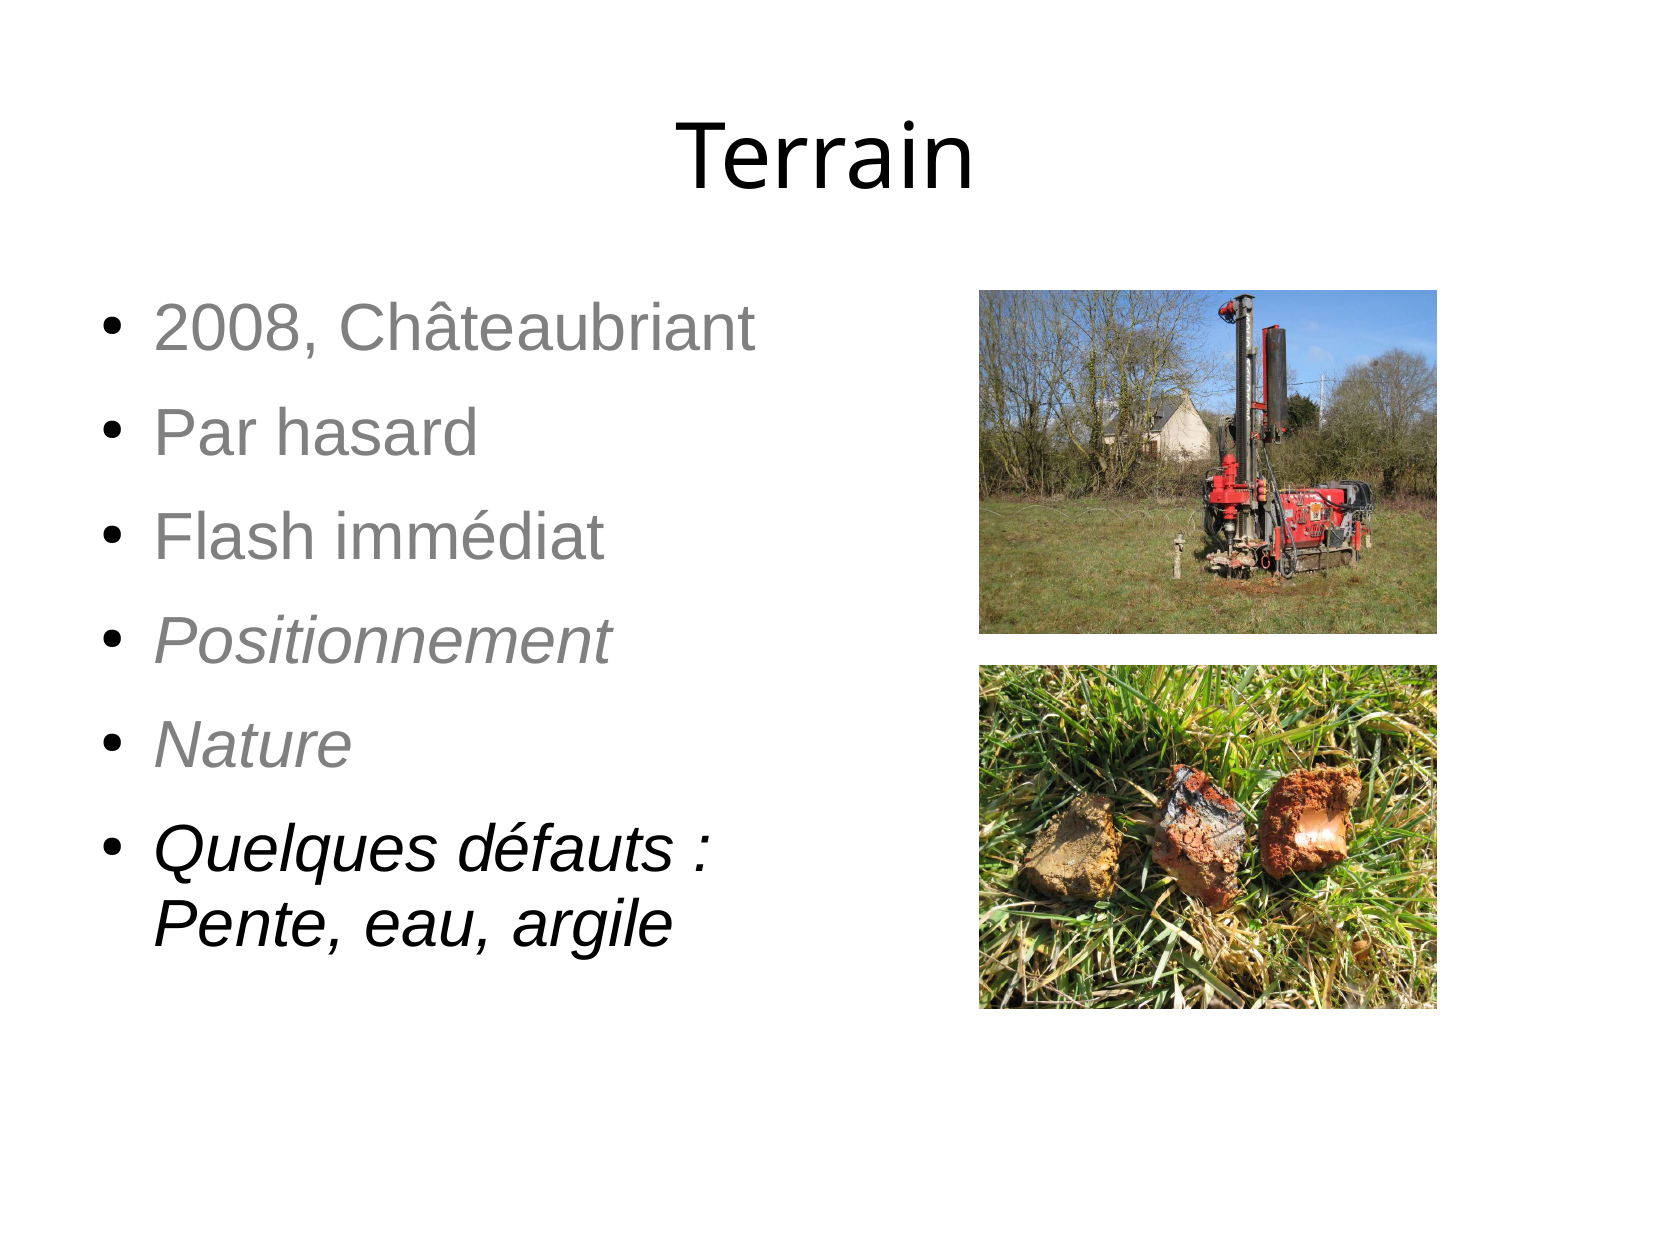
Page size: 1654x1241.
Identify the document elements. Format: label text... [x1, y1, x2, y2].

title Terrain [82, 49, 1571, 257]
picture [979, 665, 1437, 1009]
picture [979, 290, 1437, 634]
list 2008, Châteaubriant Par hasard Flash immédiat Positionnement Nature Quelques défauts : Pente, eau, argile [82, 290, 809, 1182]
